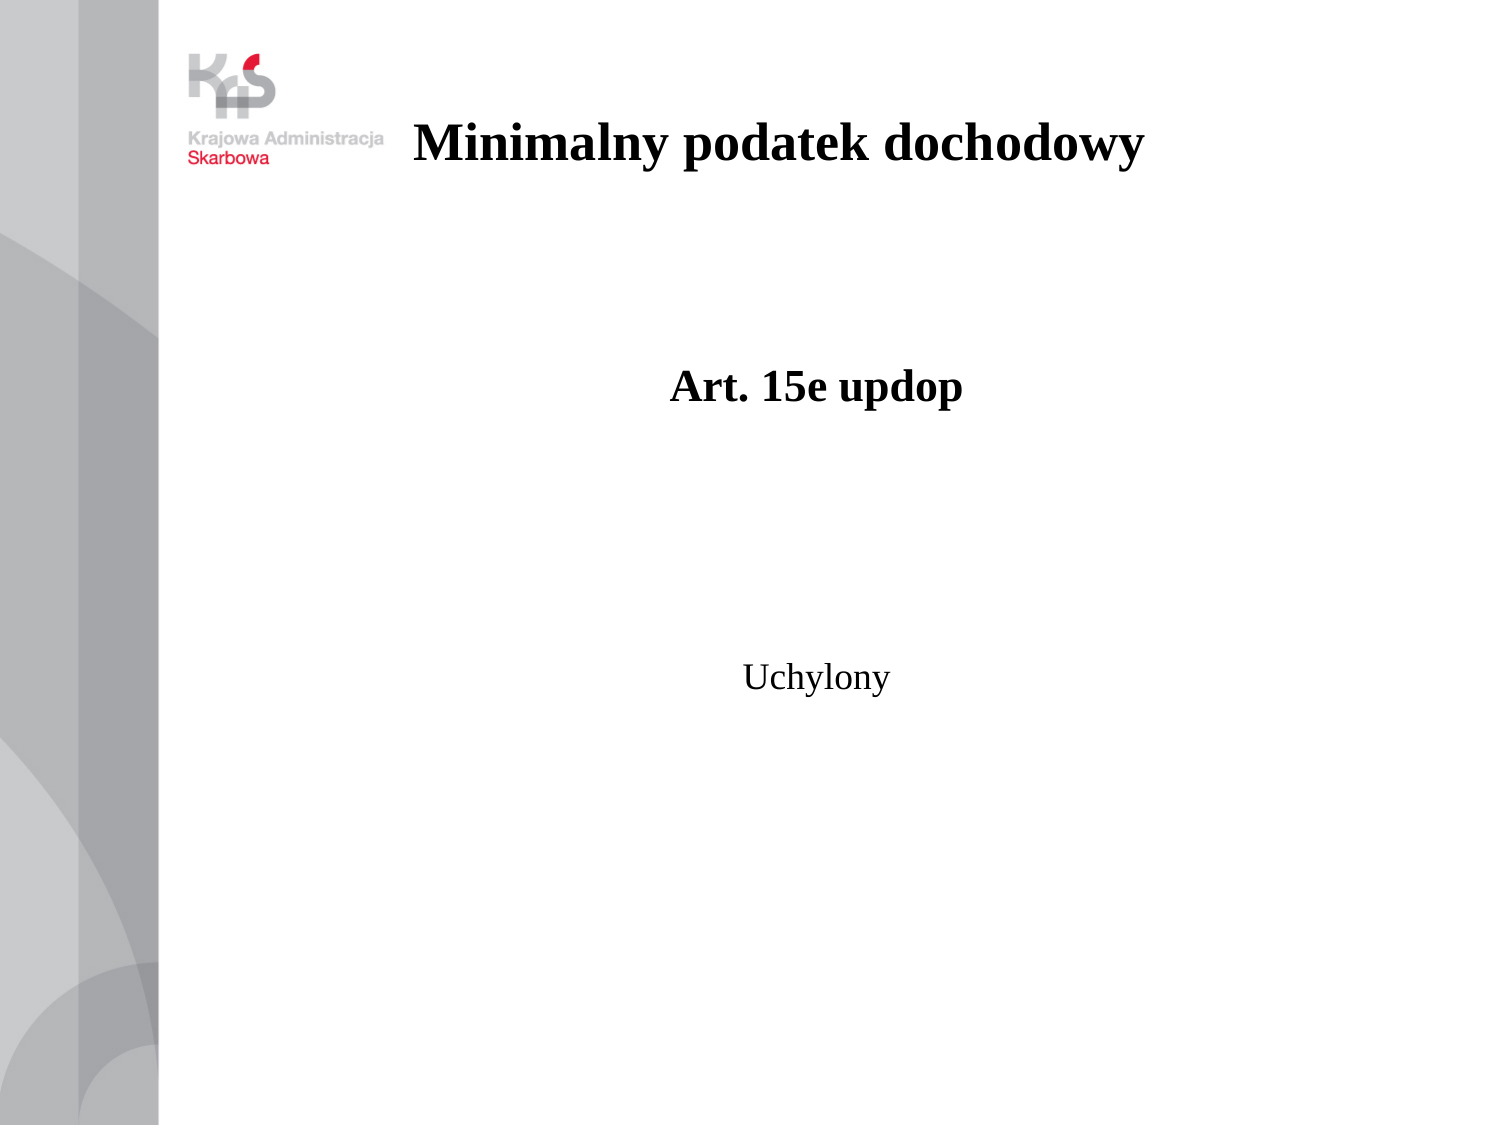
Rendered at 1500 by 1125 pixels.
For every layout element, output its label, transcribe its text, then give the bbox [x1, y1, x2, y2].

picture [0, 0, 1500, 1125]
title Minimalny podatek dochodowy [413, 44, 1424, 232]
subtitle Art. 15e updop Uchylony [216, 265, 1418, 1008]
